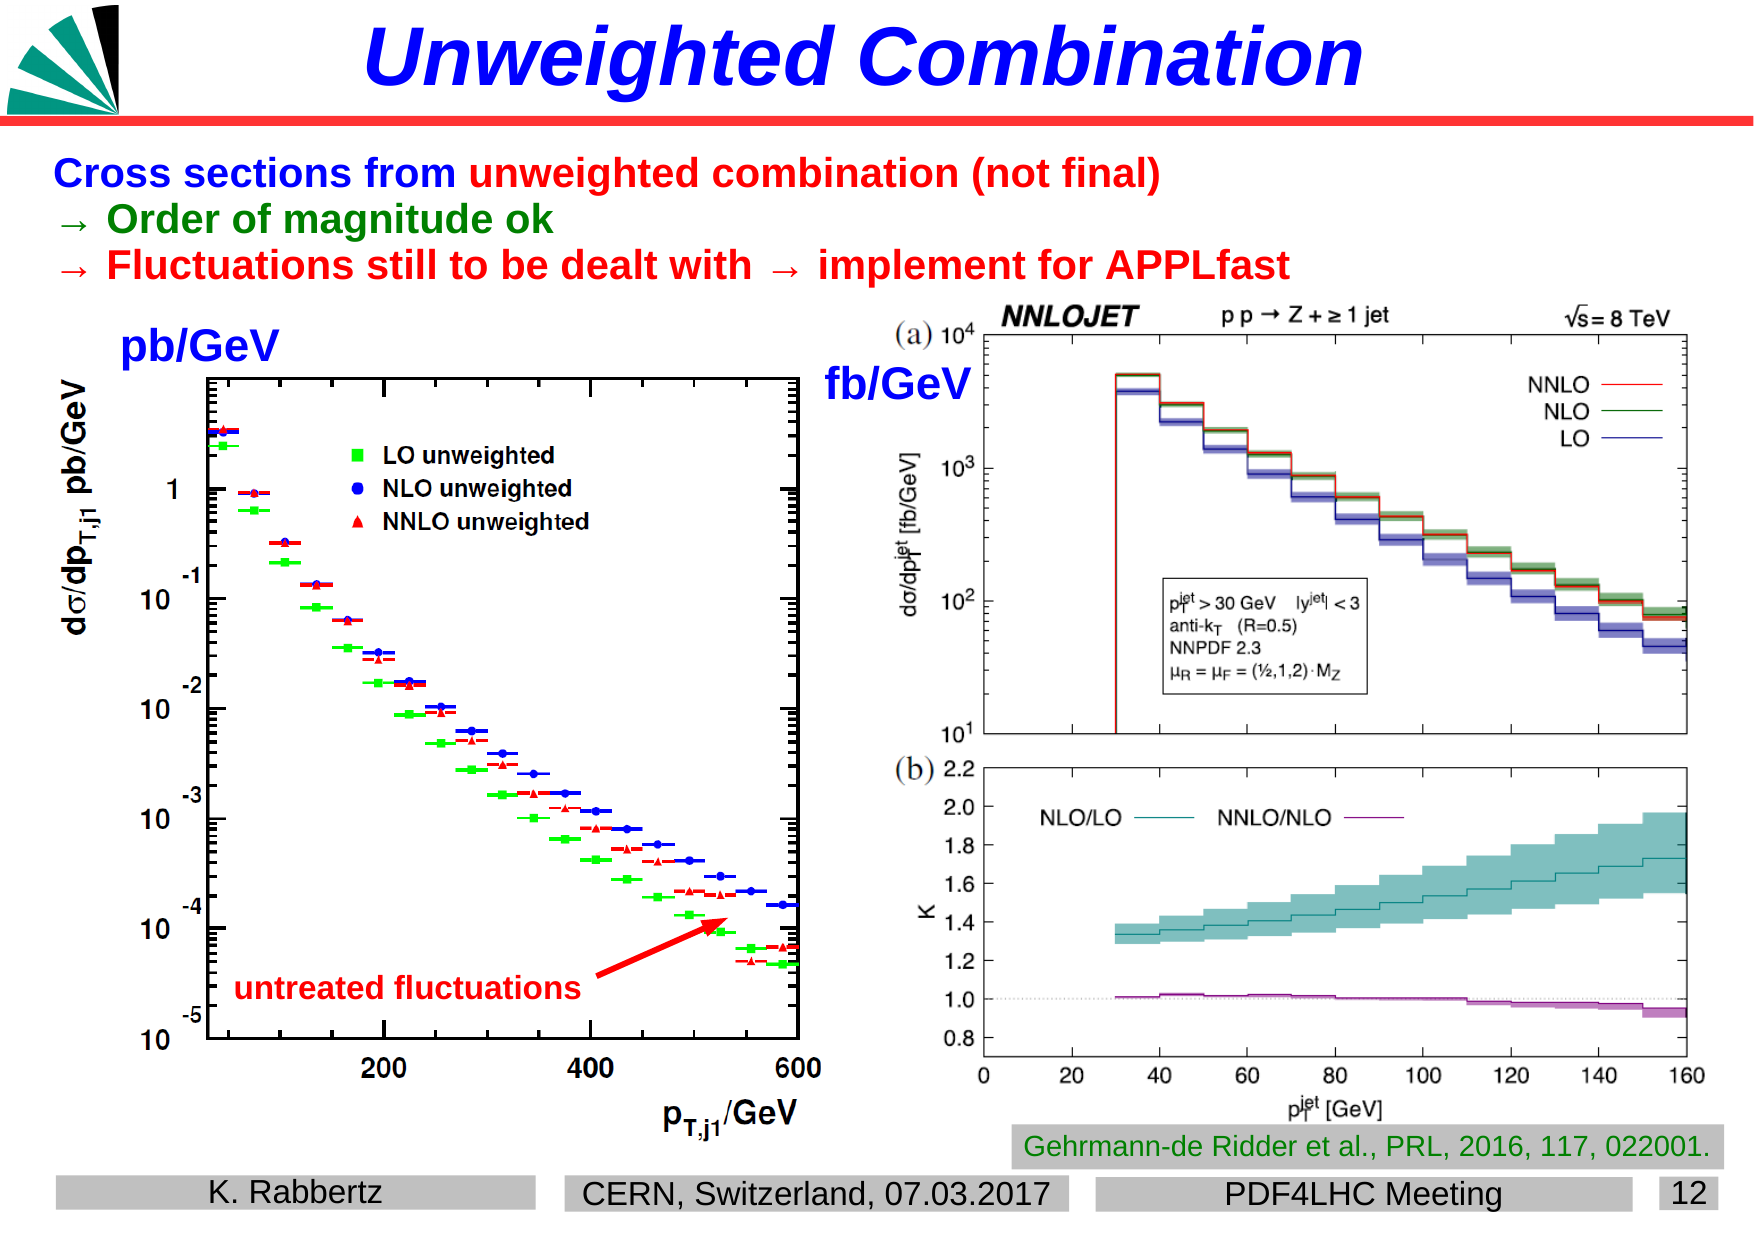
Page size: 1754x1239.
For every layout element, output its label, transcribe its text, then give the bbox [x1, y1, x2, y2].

text_box pb/GeV [108, 314, 293, 378]
picture [48, 356, 829, 1143]
text_box fb/GeV [812, 352, 984, 416]
text_box Gehrmann-de Ridder et al., PRL, 2016, 117, 022001. [1011, 1124, 1723, 1170]
text_box untreated fluctuations [221, 963, 595, 1014]
picture [887, 291, 1716, 1130]
picture [7, 5, 119, 116]
text_box Cross sections from unweighted combination (not final) → Order of magnitude ok → Fluctuations still to be dealt with → implement for APPLfast [41, 143, 1685, 301]
title Unweighted Combination [123, 0, 1606, 114]
